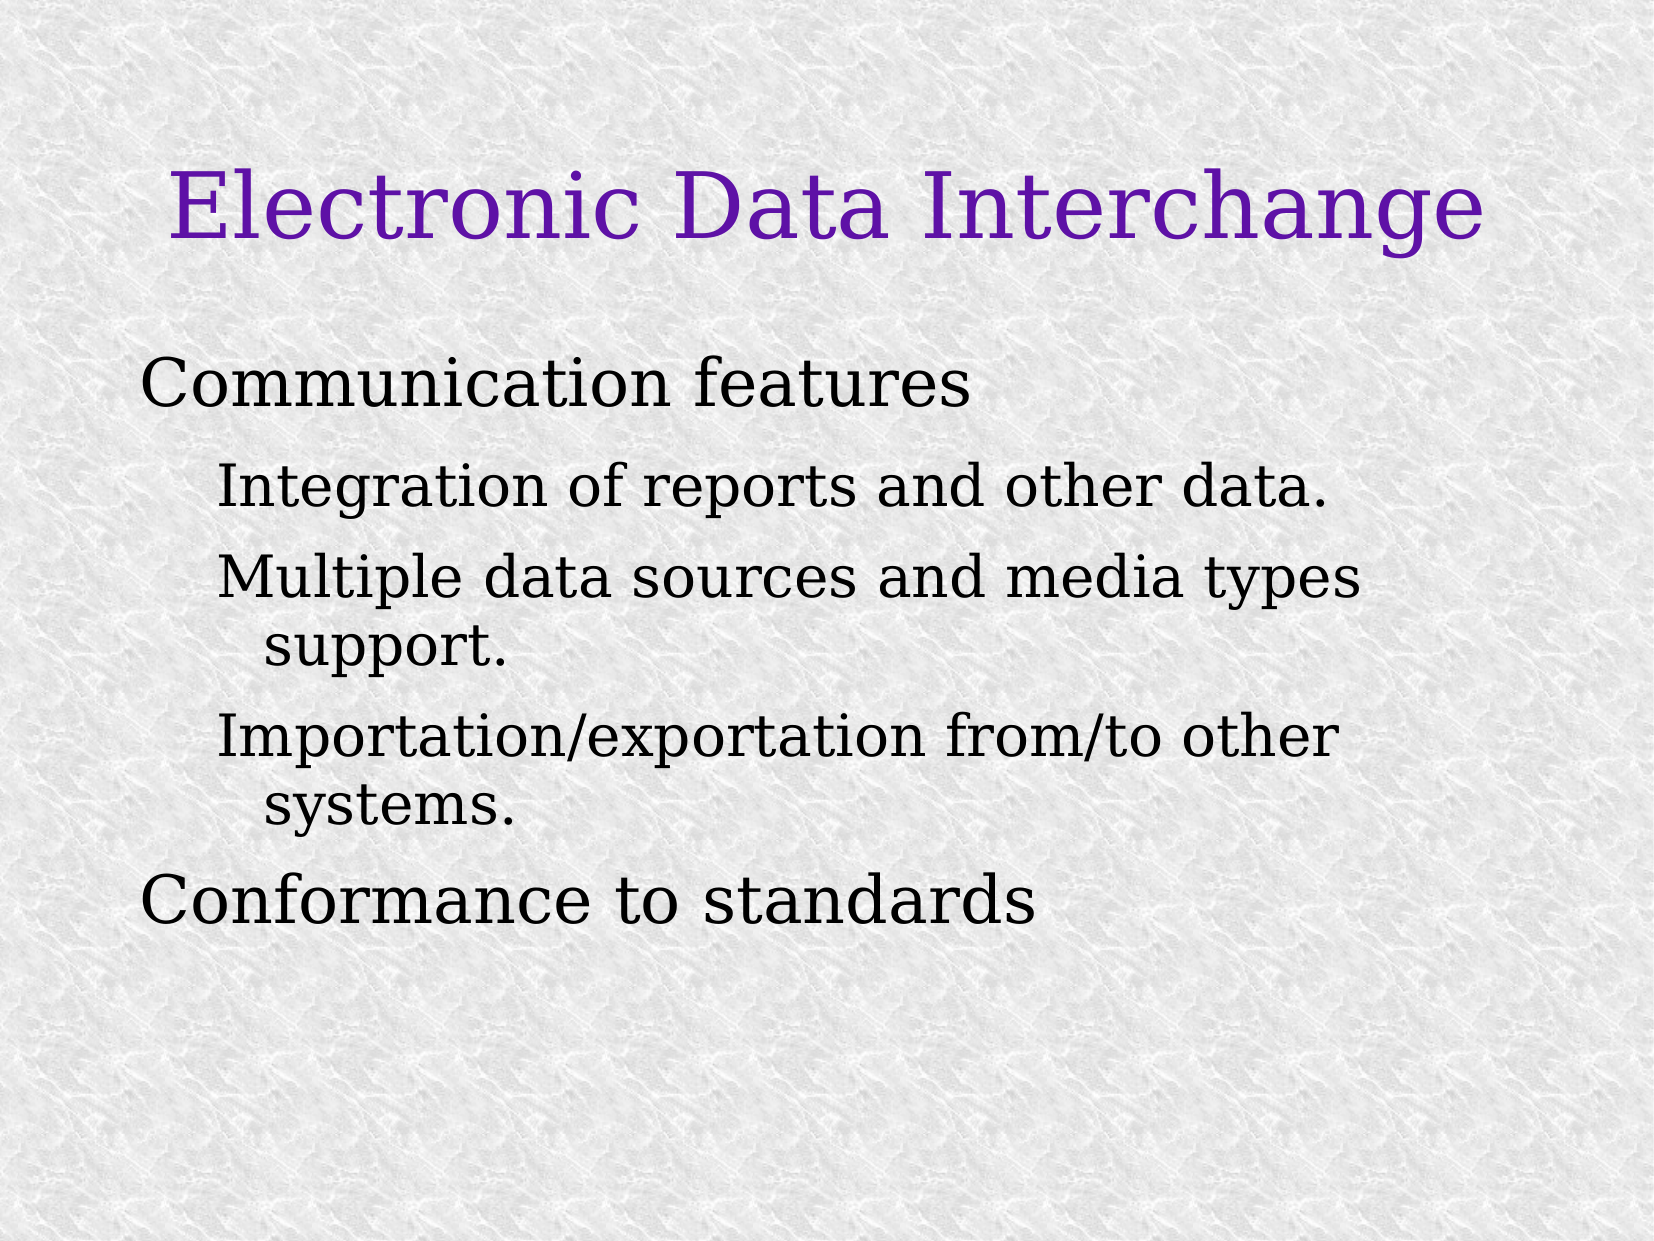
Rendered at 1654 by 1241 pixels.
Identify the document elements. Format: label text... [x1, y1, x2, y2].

list Communication features Integration of reports and other data. Multiple data sources and media types support. Importation/exportation from/to other systems. Conformance to standards [121, 344, 1534, 1127]
title Electronic Data Interchange [121, 102, 1534, 311]
picture [0, 0, 1654, 1241]
